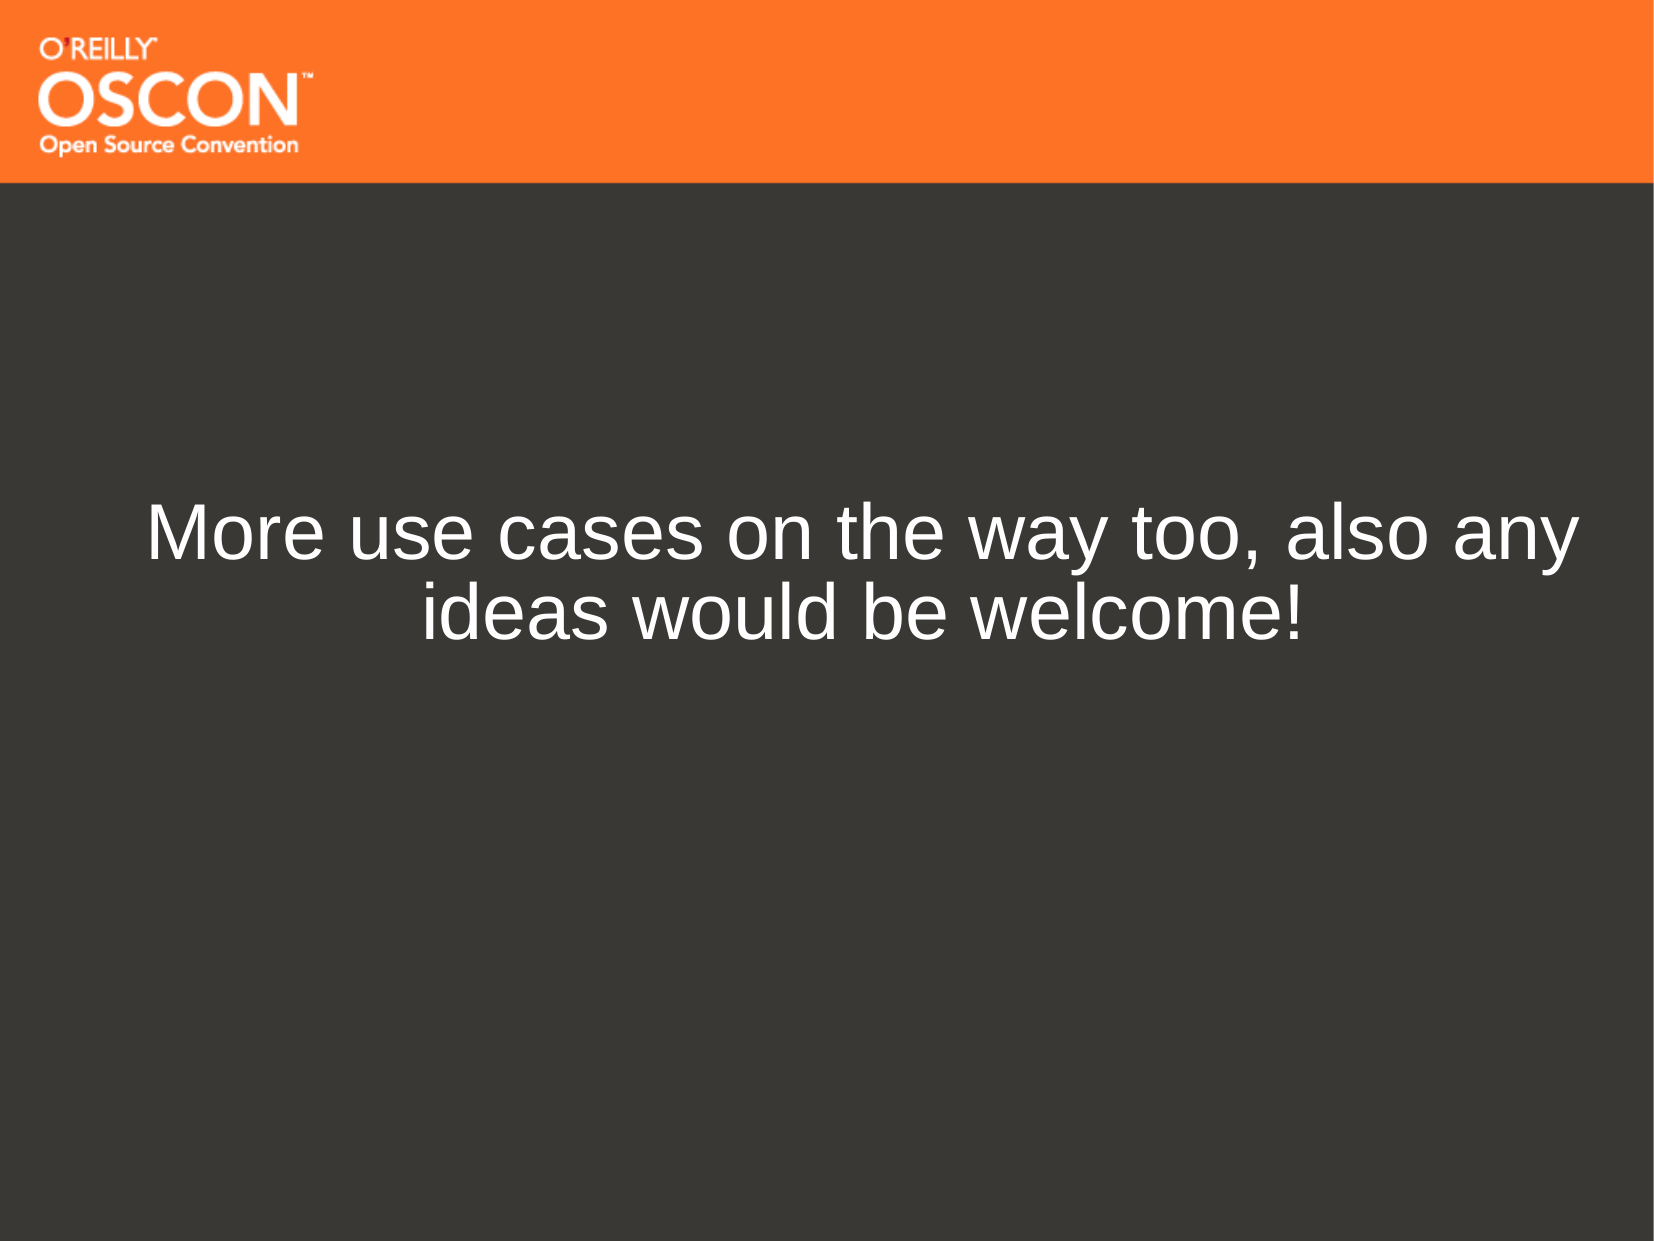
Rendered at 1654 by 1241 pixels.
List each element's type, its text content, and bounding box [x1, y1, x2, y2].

picture [0, 0, 1654, 1241]
title [356, 31, 1624, 187]
list More use cases on the way too, also any ideas would be welcome! [37, 219, 1628, 1218]
